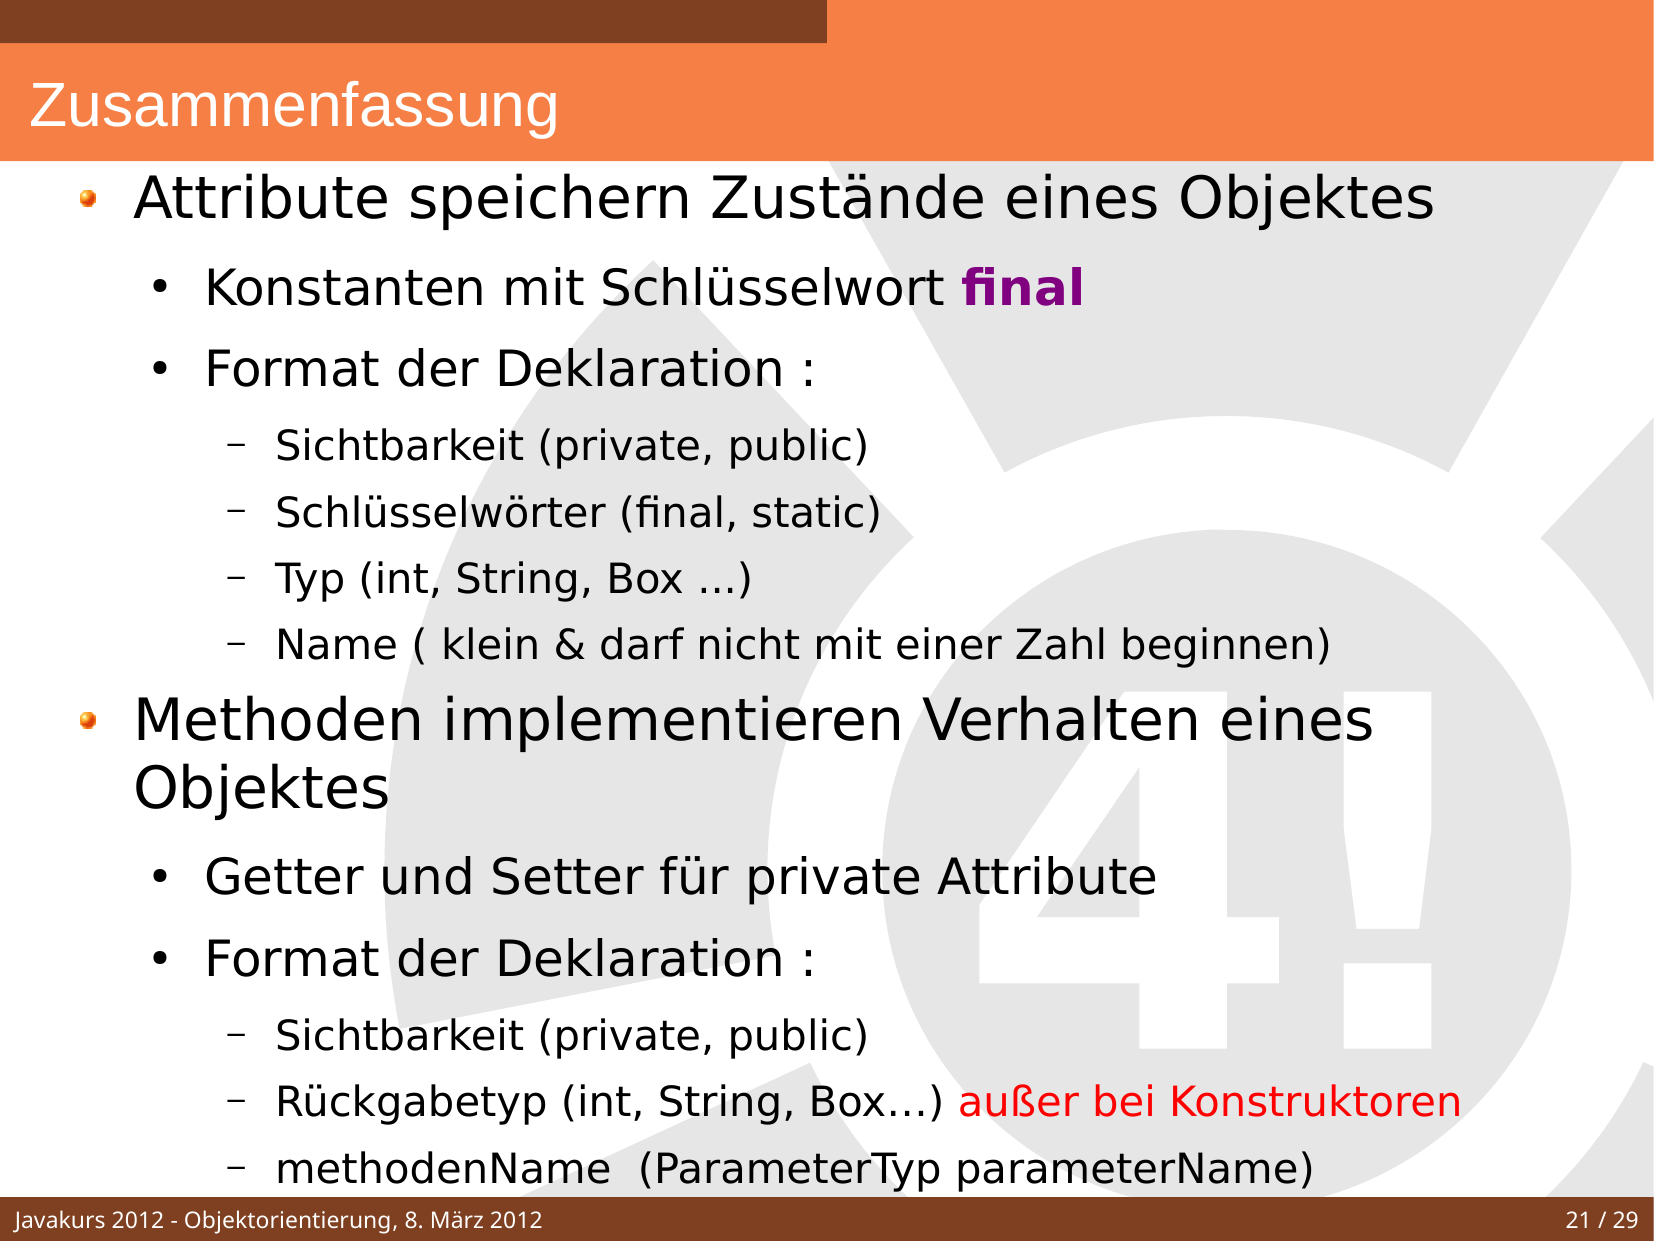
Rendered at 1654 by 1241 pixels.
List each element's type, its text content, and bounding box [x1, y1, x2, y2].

list Attribute speichern Zustände eines Objektes Konstanten mit Schlüsselwort final Format der Deklaration : Sichtbarkeit (private, public) Schlüsselwörter (final, static) Typ (int, String, Box ...) Name ( klein & darf nicht mit einer Zahl beginnen) Methoden implementieren Verhalten eines Objektes Getter und Setter für private Attribute Format der Deklaration : Sichtbarkeit (private, public) Rückgabetyp (int, String, Box…) außer bei Konstruktoren methodenName (ParameterTyp parameterName) [62, 164, 1571, 1241]
title Zusammenfassung [29, 67, 1595, 143]
